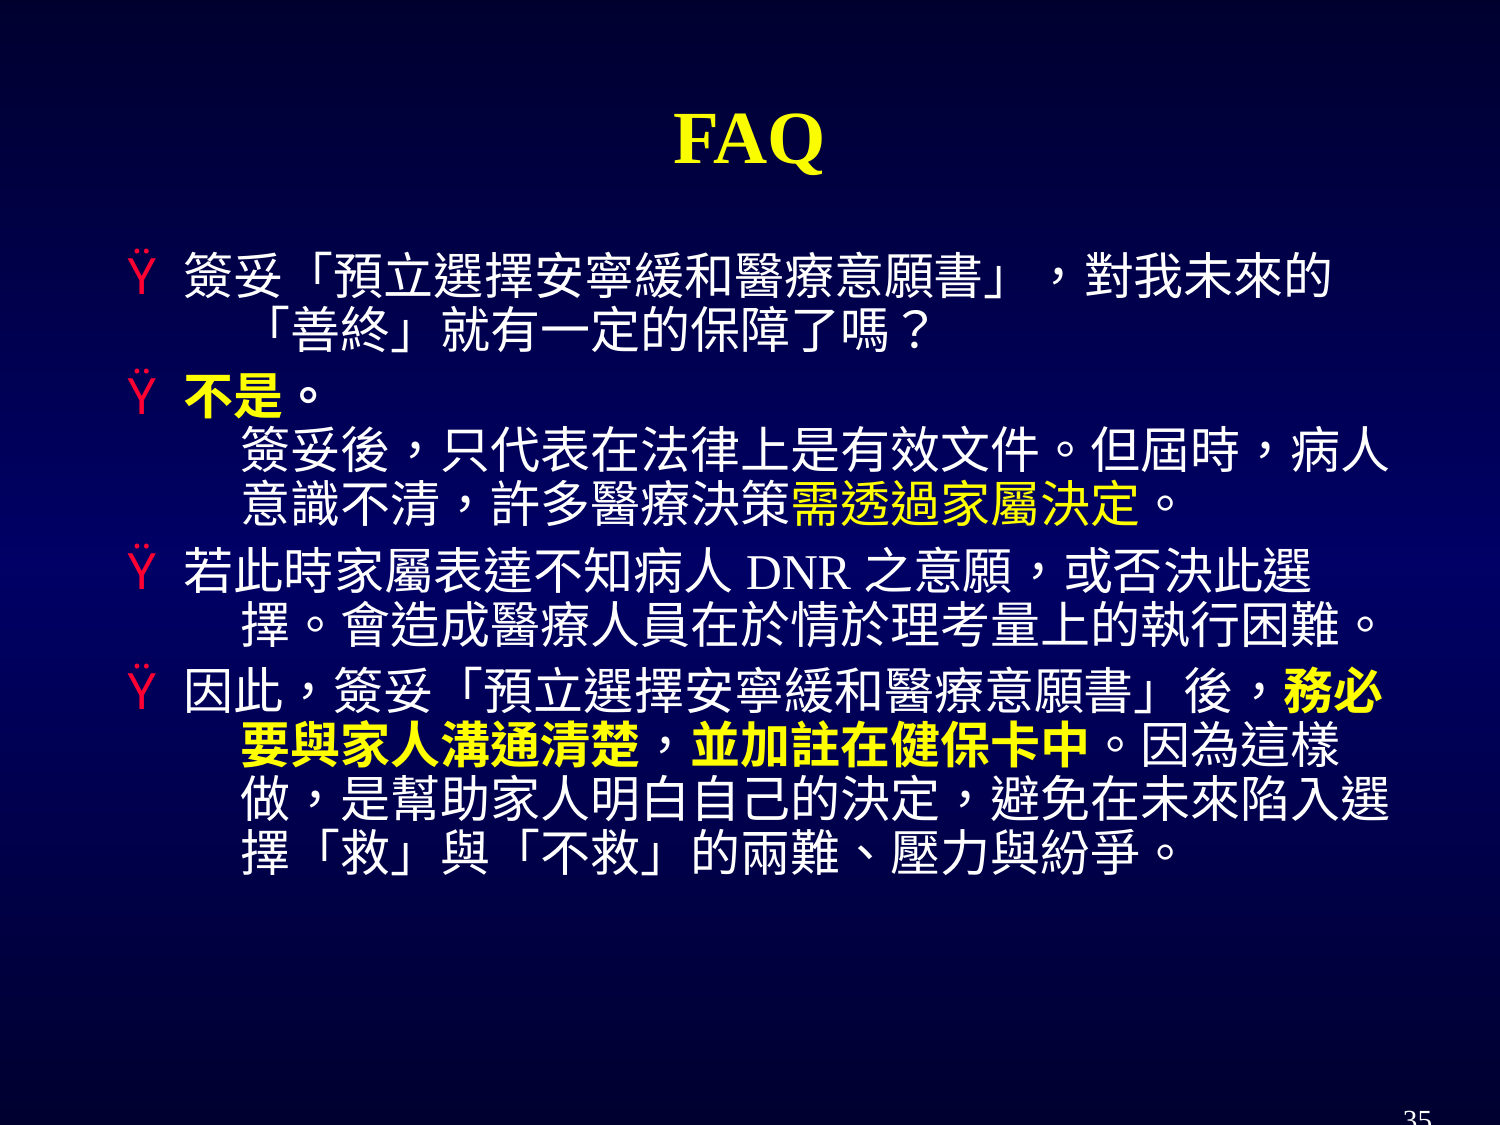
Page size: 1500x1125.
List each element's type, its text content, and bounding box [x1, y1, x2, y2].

title FAQ [112, 66, 1388, 201]
text_box [1387, 1093, 1491, 1118]
list 簽妥「預立選擇安寧緩和醫療意願書」，對我未來的「善終」就有一定的保障了嗎？ 不是。 簽妥後，只代表在法律上是有效文件。但屆時，病人意識不清，許多醫療決策需透過家屬決定。 若此時家屬表達不知病人DNR之意願，或否決此選擇。會造成醫療人員在於情於理考量上的執行困難。 因此，簽妥「預立選擇安寧緩和醫療意願書」後，務必要與家人溝通清楚，並加註在健保卡中。因為這樣做，是幫助家人明白自己的決定，避免在未來陷入選擇「救」與「不救」的兩難、壓力與紛爭。 [112, 243, 1424, 1059]
